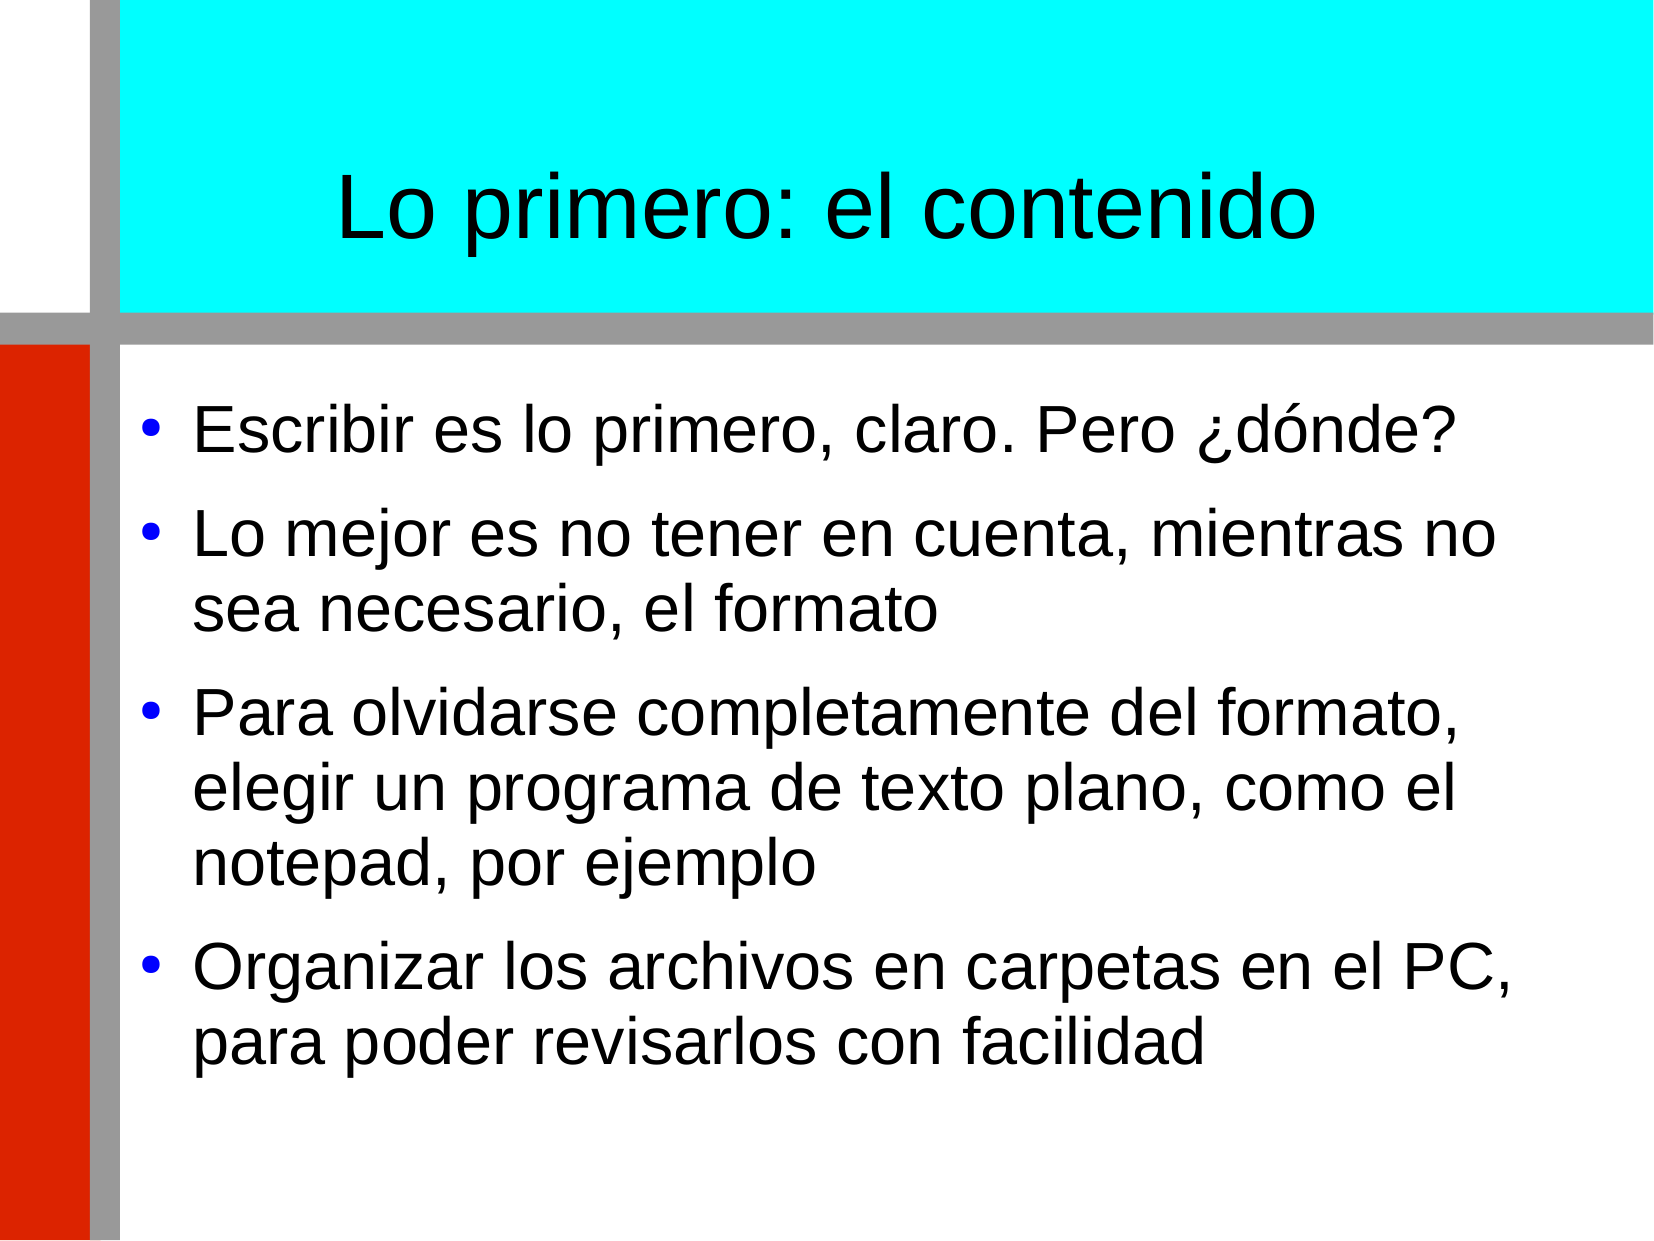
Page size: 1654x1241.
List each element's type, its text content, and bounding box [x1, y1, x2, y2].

title Lo primero: el contenido [121, 102, 1534, 310]
list Escribir es lo primero, claro. Pero ¿dónde? Lo mejor es no tener en cuenta, mientras no sea necesario, el formato Para olvidarse completamente del formato, elegir un programa de texto plano, como el notepad, por ejemplo Organizar los archivos en carpetas en el PC, para poder revisarlos con facilidad [121, 391, 1534, 1241]
